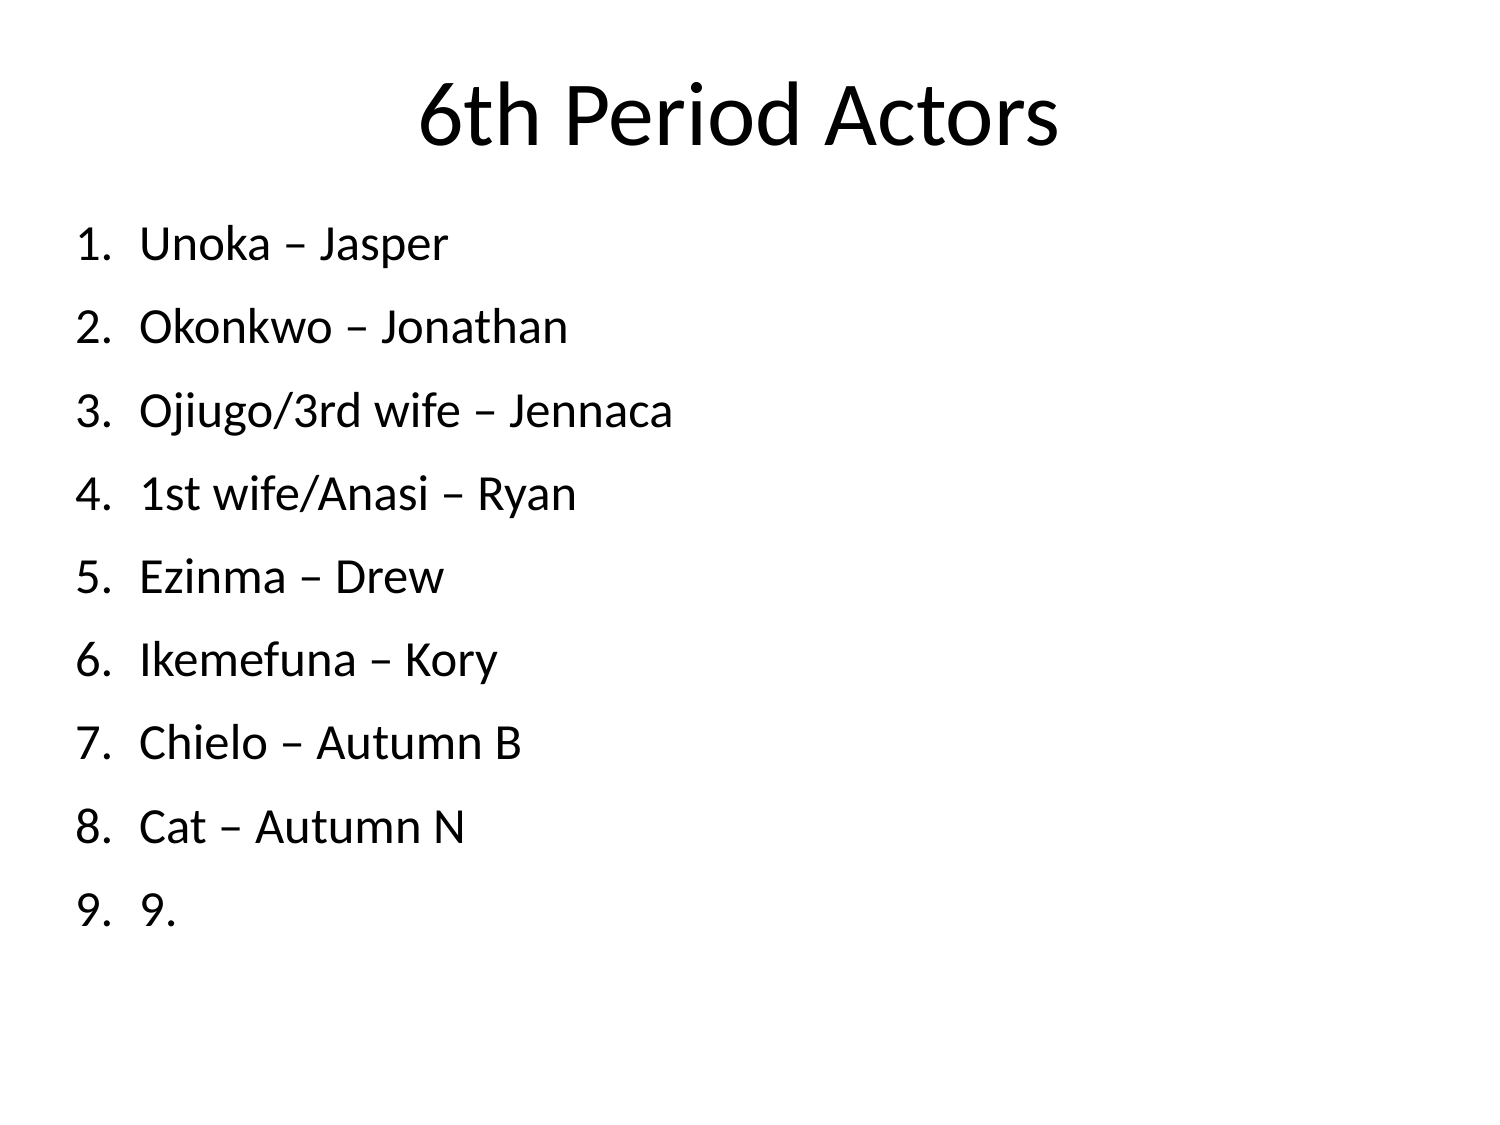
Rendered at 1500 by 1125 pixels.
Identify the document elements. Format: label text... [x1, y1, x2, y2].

title 6th Period Actors [75, 15, 1425, 203]
list Unoka – Jasper Okonkwo – Jonathan Ojiugo/3rd wife – Jennaca 1st wife/Anasi – Ryan Ezinma – Drew Ikemefuna – Kory Chielo – Autumn B Cat – Autumn N 9. [60, 202, 1411, 946]
